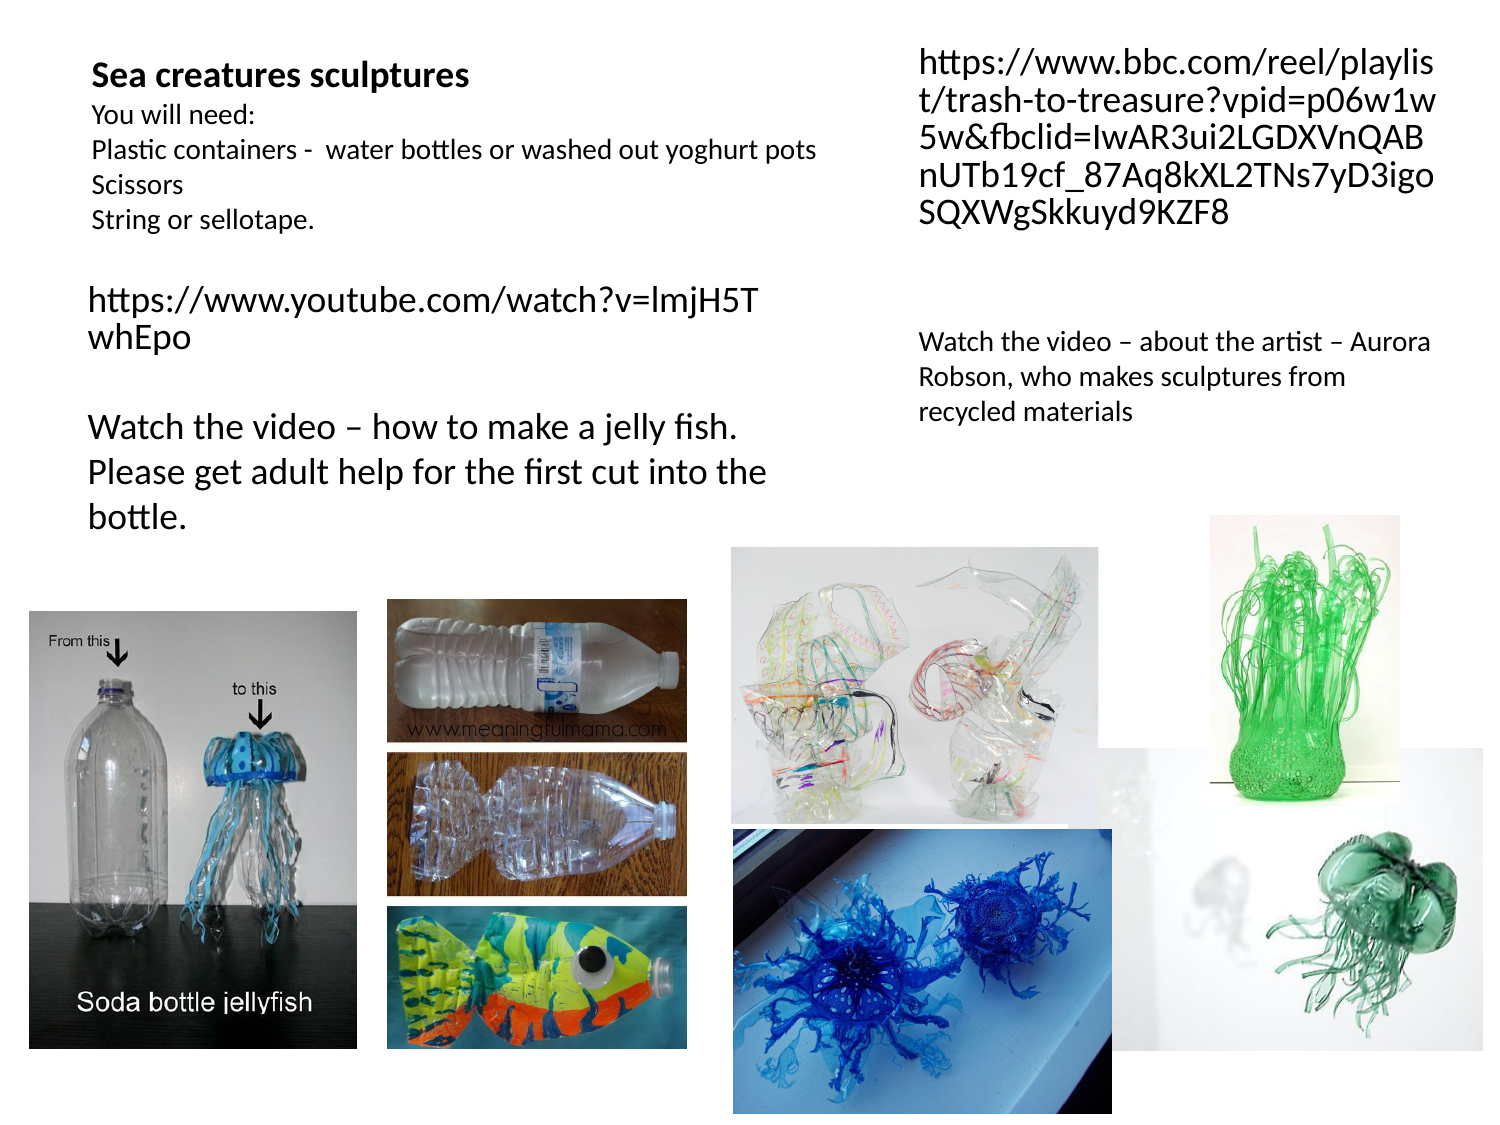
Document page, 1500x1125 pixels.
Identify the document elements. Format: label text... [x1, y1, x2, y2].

text_box https://www.youtube.com/watch?v=lmjH5TwhEpo Watch the video – how to make a jelly fish. Please get adult help for the first cut into the bottle. [72, 267, 798, 555]
text_box https://www.bbc.com/reel/playlist/trash-to-treasure?vpid=p06w1w5w&fbclid=IwAR3ui2LGDXVnQABnUTb19cf_87Aq8kXL2TNs7yD3igoSQXWgSkkuyd9KZF8 Watch the video – about the artist – Aurora Robson, who makes sculptures from recycled materials [903, 29, 1459, 505]
picture [387, 599, 687, 1049]
picture [29, 611, 357, 1049]
text_box Sea creatures sculptures You will need: Plastic containers - water bottles or washed out yoghurt pots Scissors String or sellotape. [76, 42, 903, 281]
picture [731, 515, 1483, 1114]
